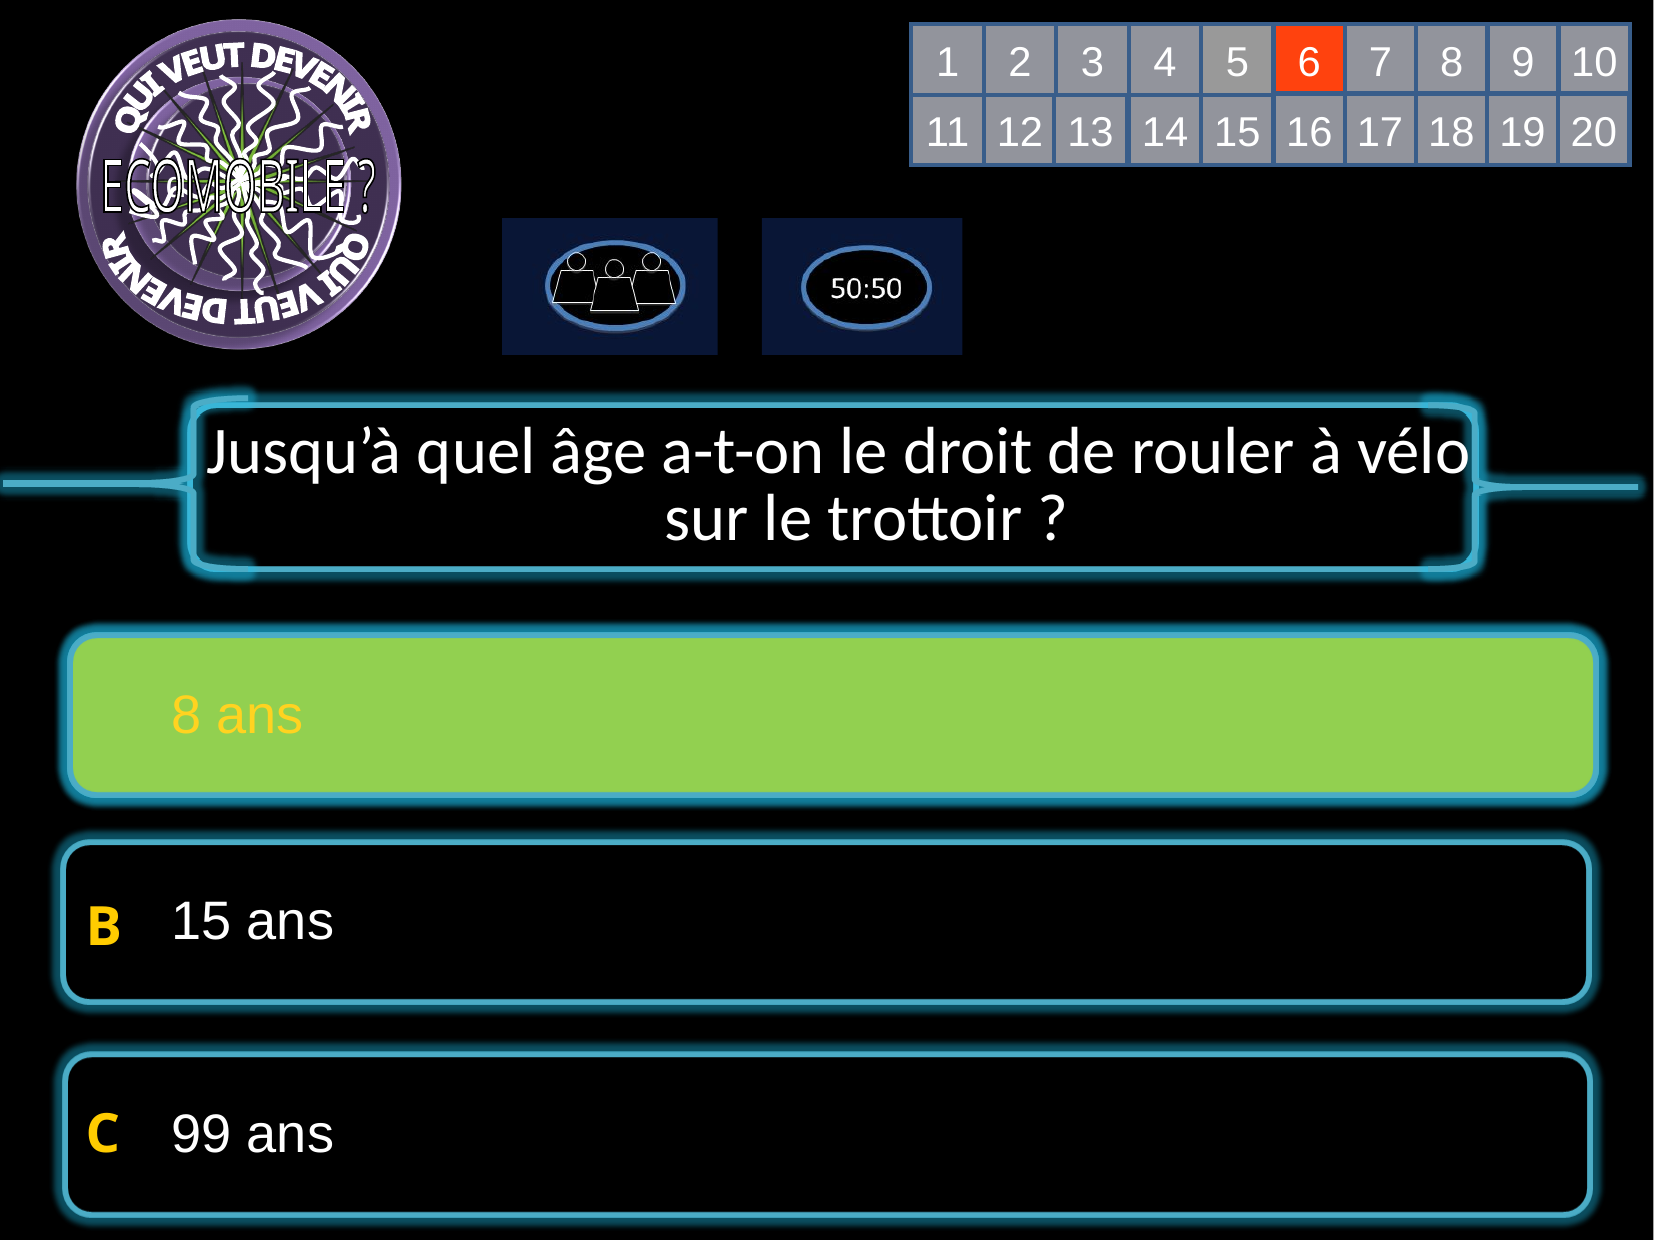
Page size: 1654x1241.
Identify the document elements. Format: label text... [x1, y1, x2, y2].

text_box 4 [1128, 24, 1201, 94]
text_box 14 [1128, 94, 1201, 166]
list 8 ans [171, 643, 1571, 786]
text_box 13 [1054, 94, 1127, 166]
text_box 2 [983, 24, 1056, 94]
text_box 15 [1201, 94, 1273, 166]
text_box 8 [1416, 24, 1487, 93]
text_box 6 [1273, 24, 1344, 93]
text_box 10 [1558, 24, 1630, 93]
text_box 9 [1487, 24, 1558, 93]
text_box 12 [983, 94, 1054, 166]
text_box 16 [1273, 93, 1345, 166]
text_box 17 [1345, 93, 1415, 166]
picture [0, 377, 1654, 591]
picture [53, 18, 402, 370]
text_box 7 [1344, 24, 1416, 93]
picture [50, 615, 1616, 815]
text_box 19 [1486, 93, 1558, 166]
list 15 ans [171, 850, 1571, 993]
picture [45, 1034, 1610, 1235]
text_box 5 [1201, 24, 1273, 94]
text_box 20 [1558, 93, 1630, 166]
title Jusqu’à quel âge a-t-on le droit de rouler à vélo sur le trottoir ? [200, 407, 1477, 573]
picture [43, 822, 1609, 1022]
text_box 3 [1056, 24, 1128, 95]
text_box 18 [1415, 93, 1486, 166]
text_box 1 [911, 24, 983, 94]
list 99 ans [171, 1062, 1571, 1205]
text_box 11 [911, 94, 983, 166]
